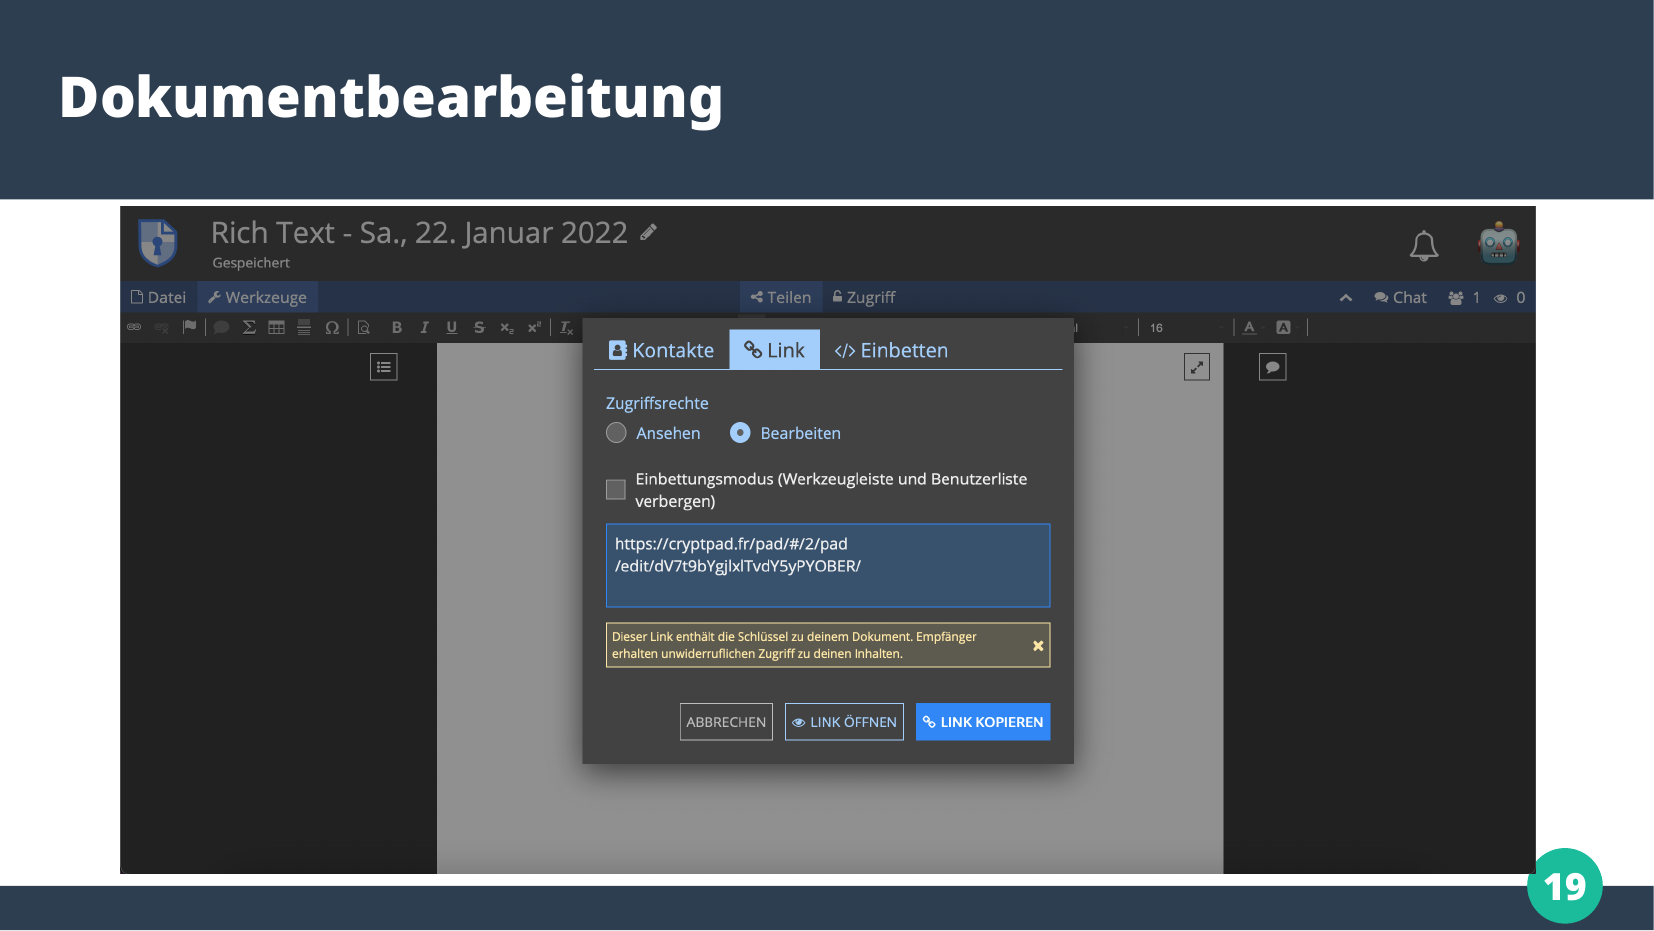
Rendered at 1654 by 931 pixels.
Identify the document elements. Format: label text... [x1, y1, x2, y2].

picture [120, 206, 1536, 874]
title Dokumentbearbeitung [59, 37, 1595, 155]
